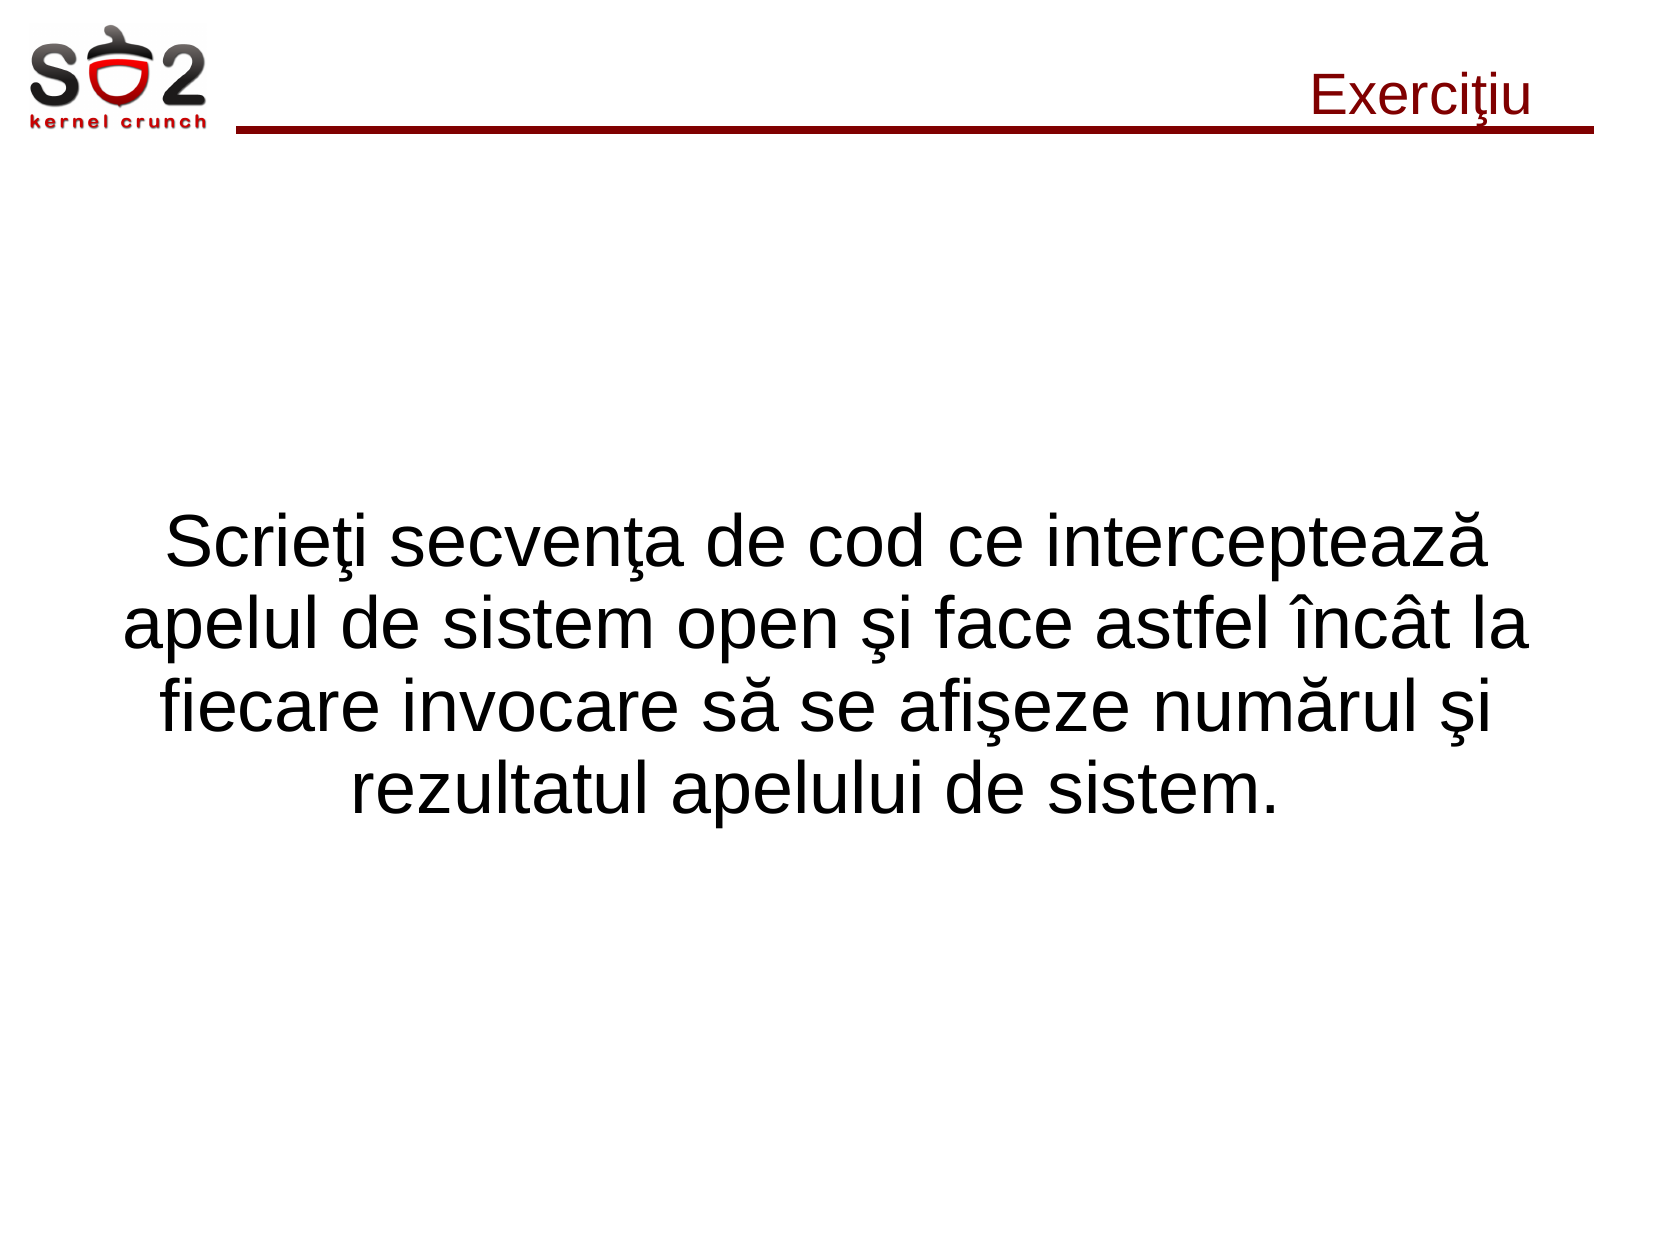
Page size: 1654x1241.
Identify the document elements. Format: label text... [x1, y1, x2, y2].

picture [29, 23, 121, 130]
title Exerciţiu [121, 11, 1534, 177]
subtitle Scrieţi secvenţa de cod ce interceptează apelul de sistem open şi face astfel încât la fiecare invocare să se afişeze numărul şi rezultatul apelului de sistem. [59, 177, 1595, 1152]
